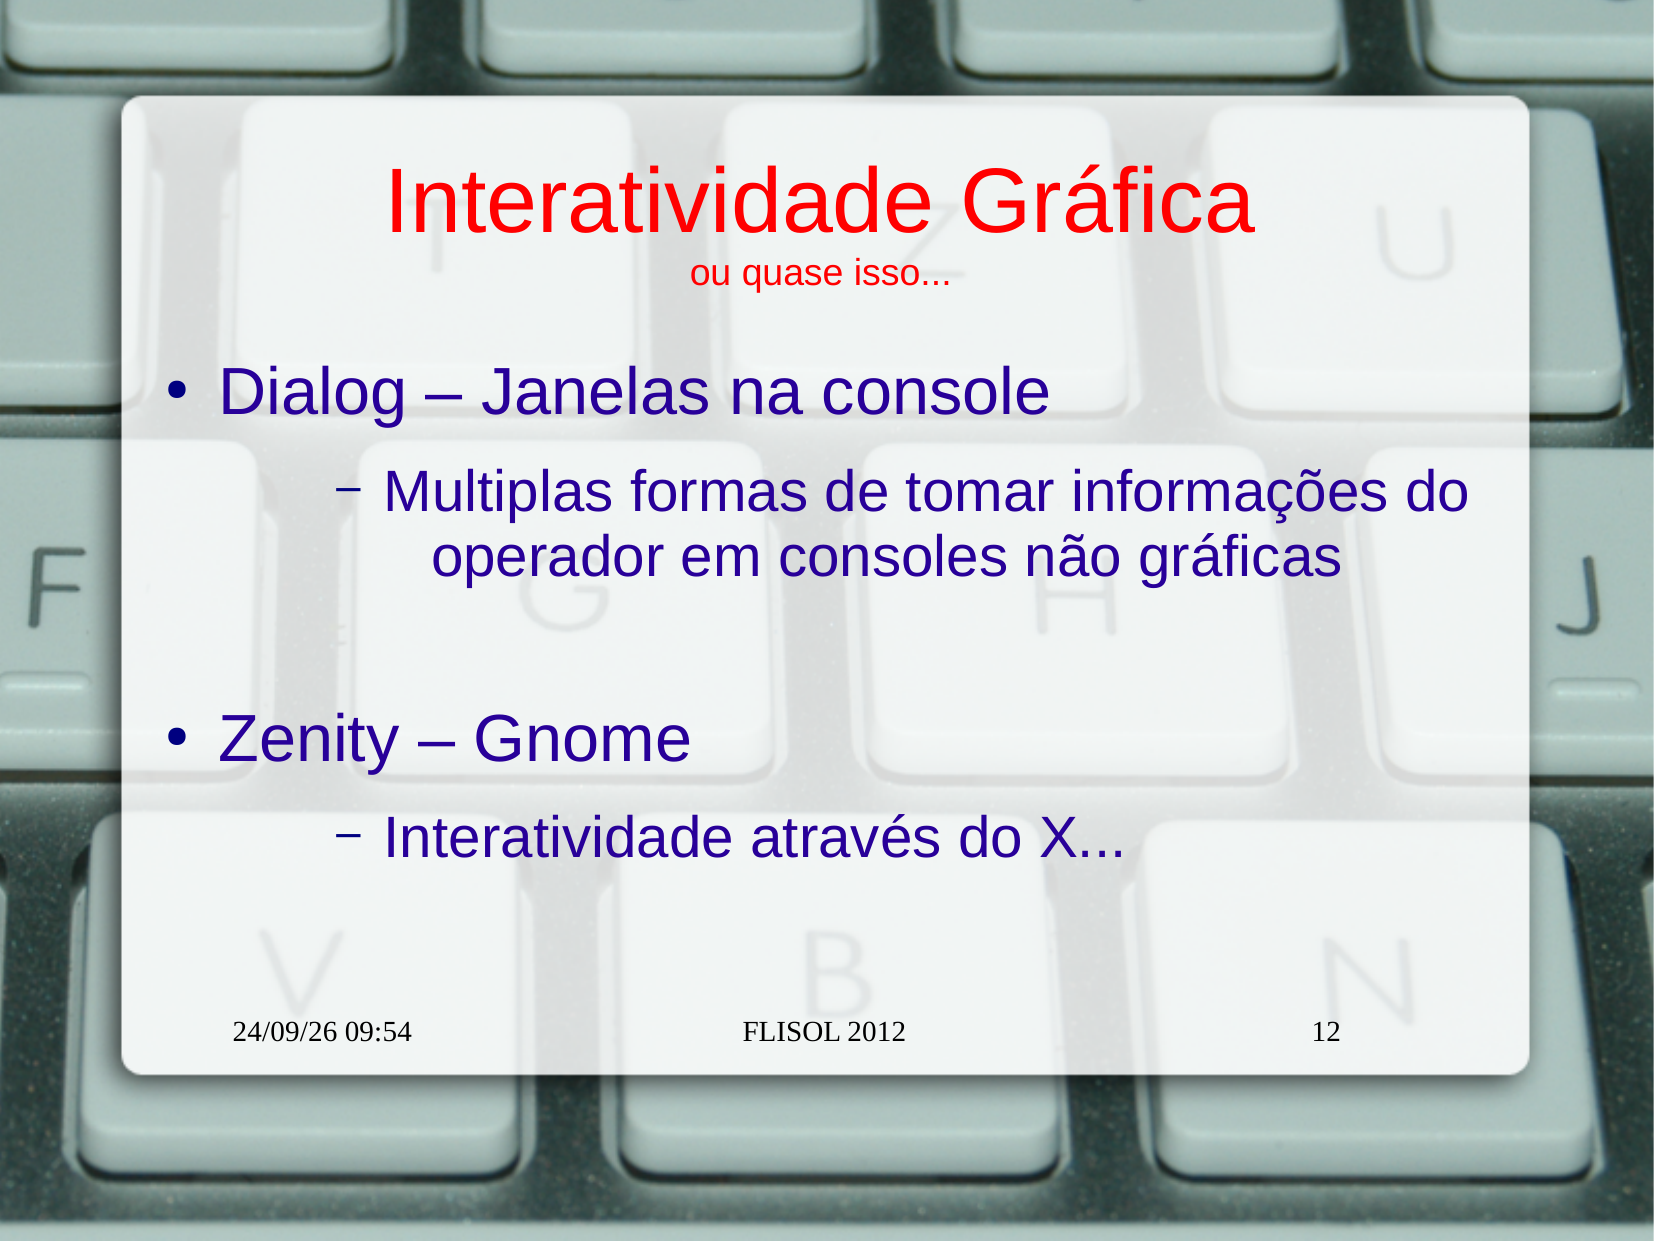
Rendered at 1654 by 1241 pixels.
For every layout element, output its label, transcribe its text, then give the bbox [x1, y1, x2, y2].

title Interatividade Gráfica ou quase isso... [135, 117, 1506, 325]
picture [0, 0, 1654, 1241]
list Dialog – Janelas na console Multiplas formas de tomar informações do operador em consoles não gráficas Zenity – Gnome Interatividade através do X... [147, 354, 1506, 922]
